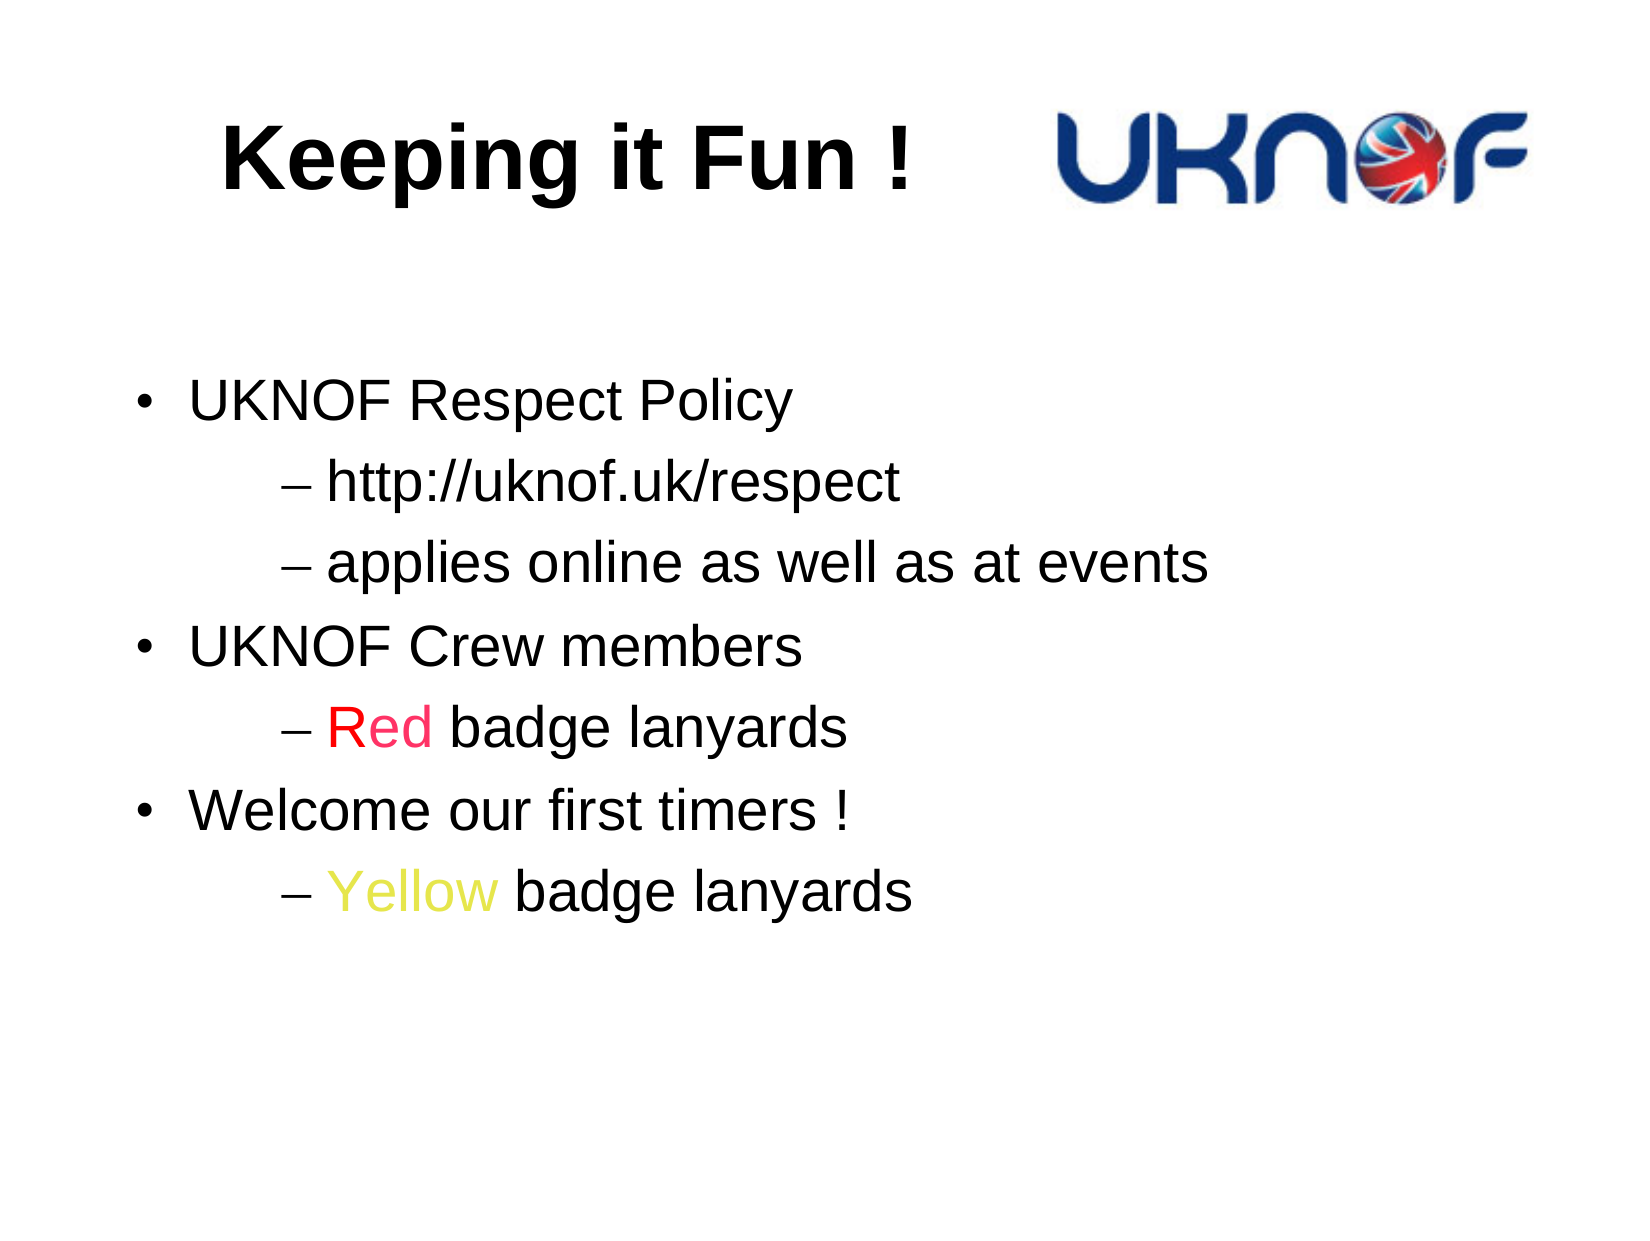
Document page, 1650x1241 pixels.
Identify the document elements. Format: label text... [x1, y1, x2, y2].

picture [1050, 93, 1536, 225]
title Keeping it Fun ! [123, 37, 1013, 279]
list UKNOF Respect Policy http://uknof.uk/respect applies online as well as at events UKNOF Crew members Red badge lanyards Welcome our first timers ! Yellow badge lanyards [75, 368, 1576, 1088]
